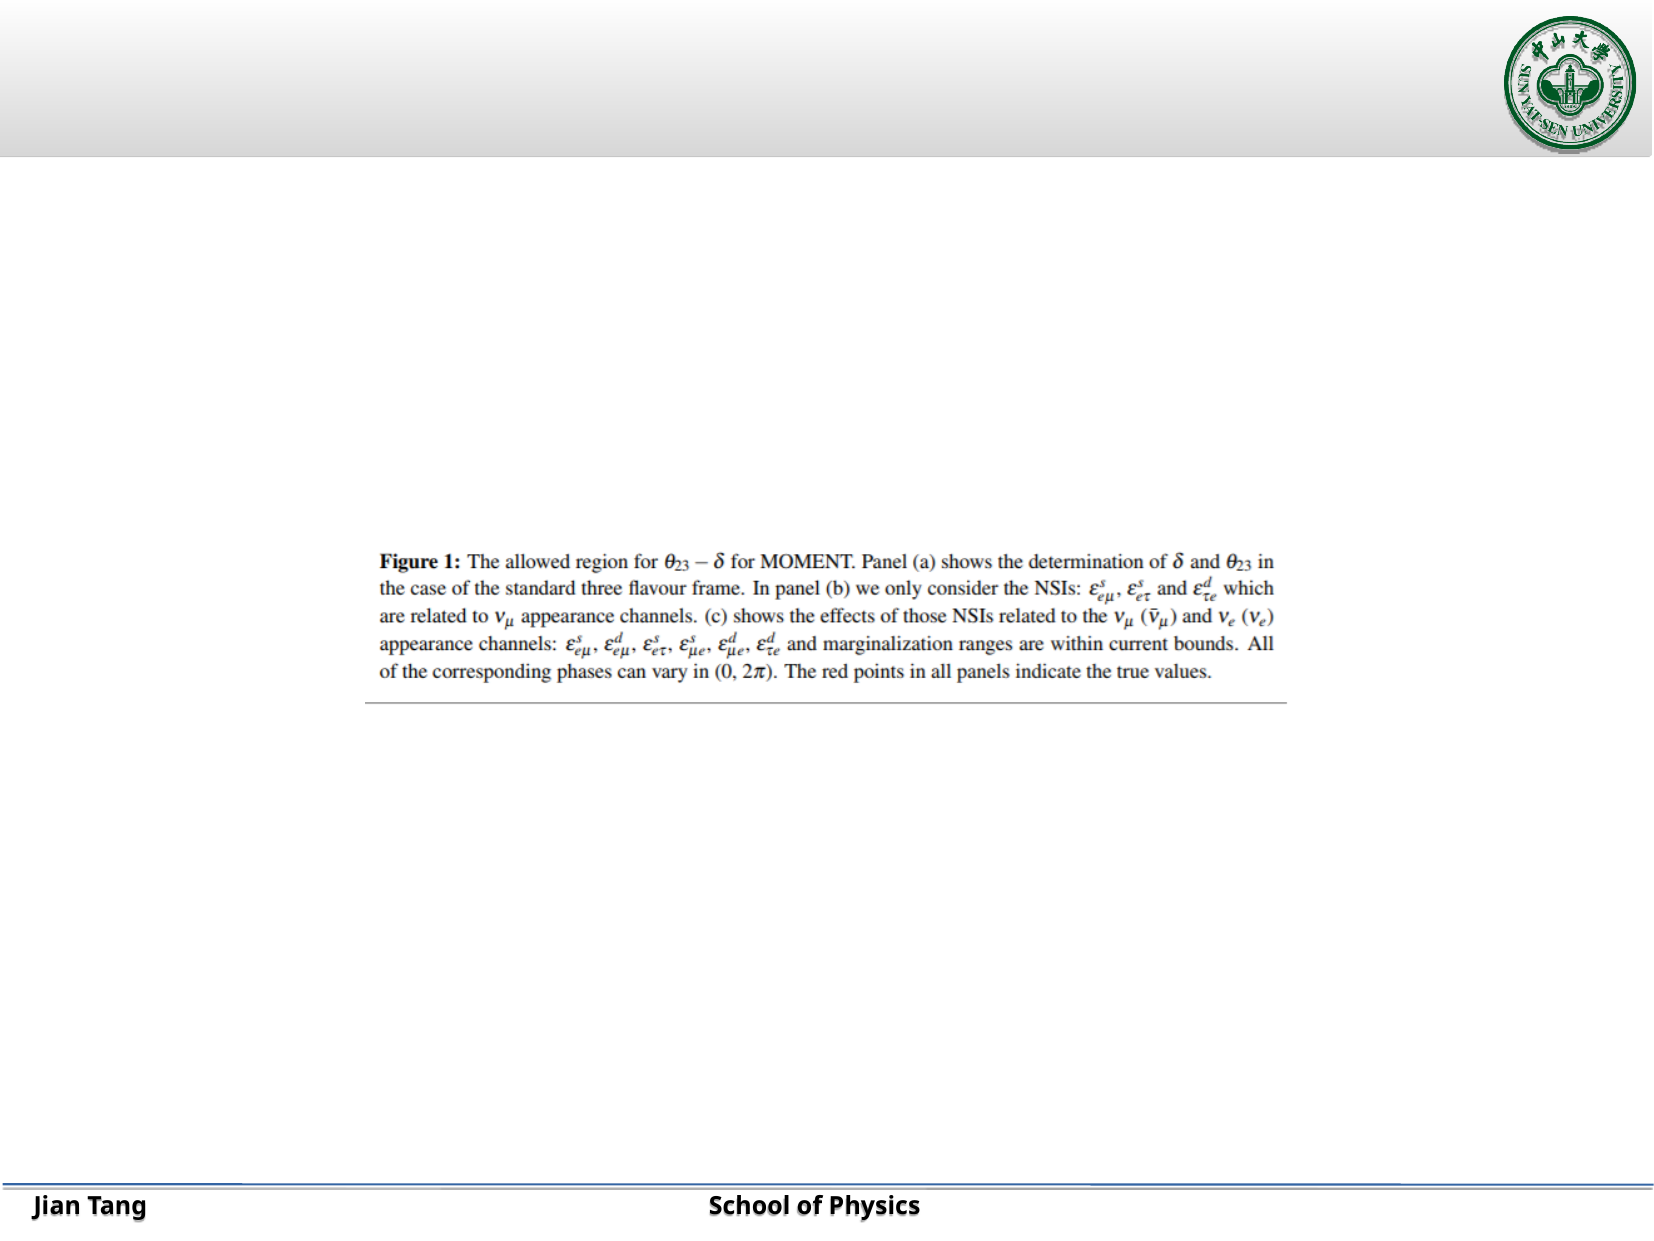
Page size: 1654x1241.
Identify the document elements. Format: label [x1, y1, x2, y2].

picture [365, 538, 1289, 702]
